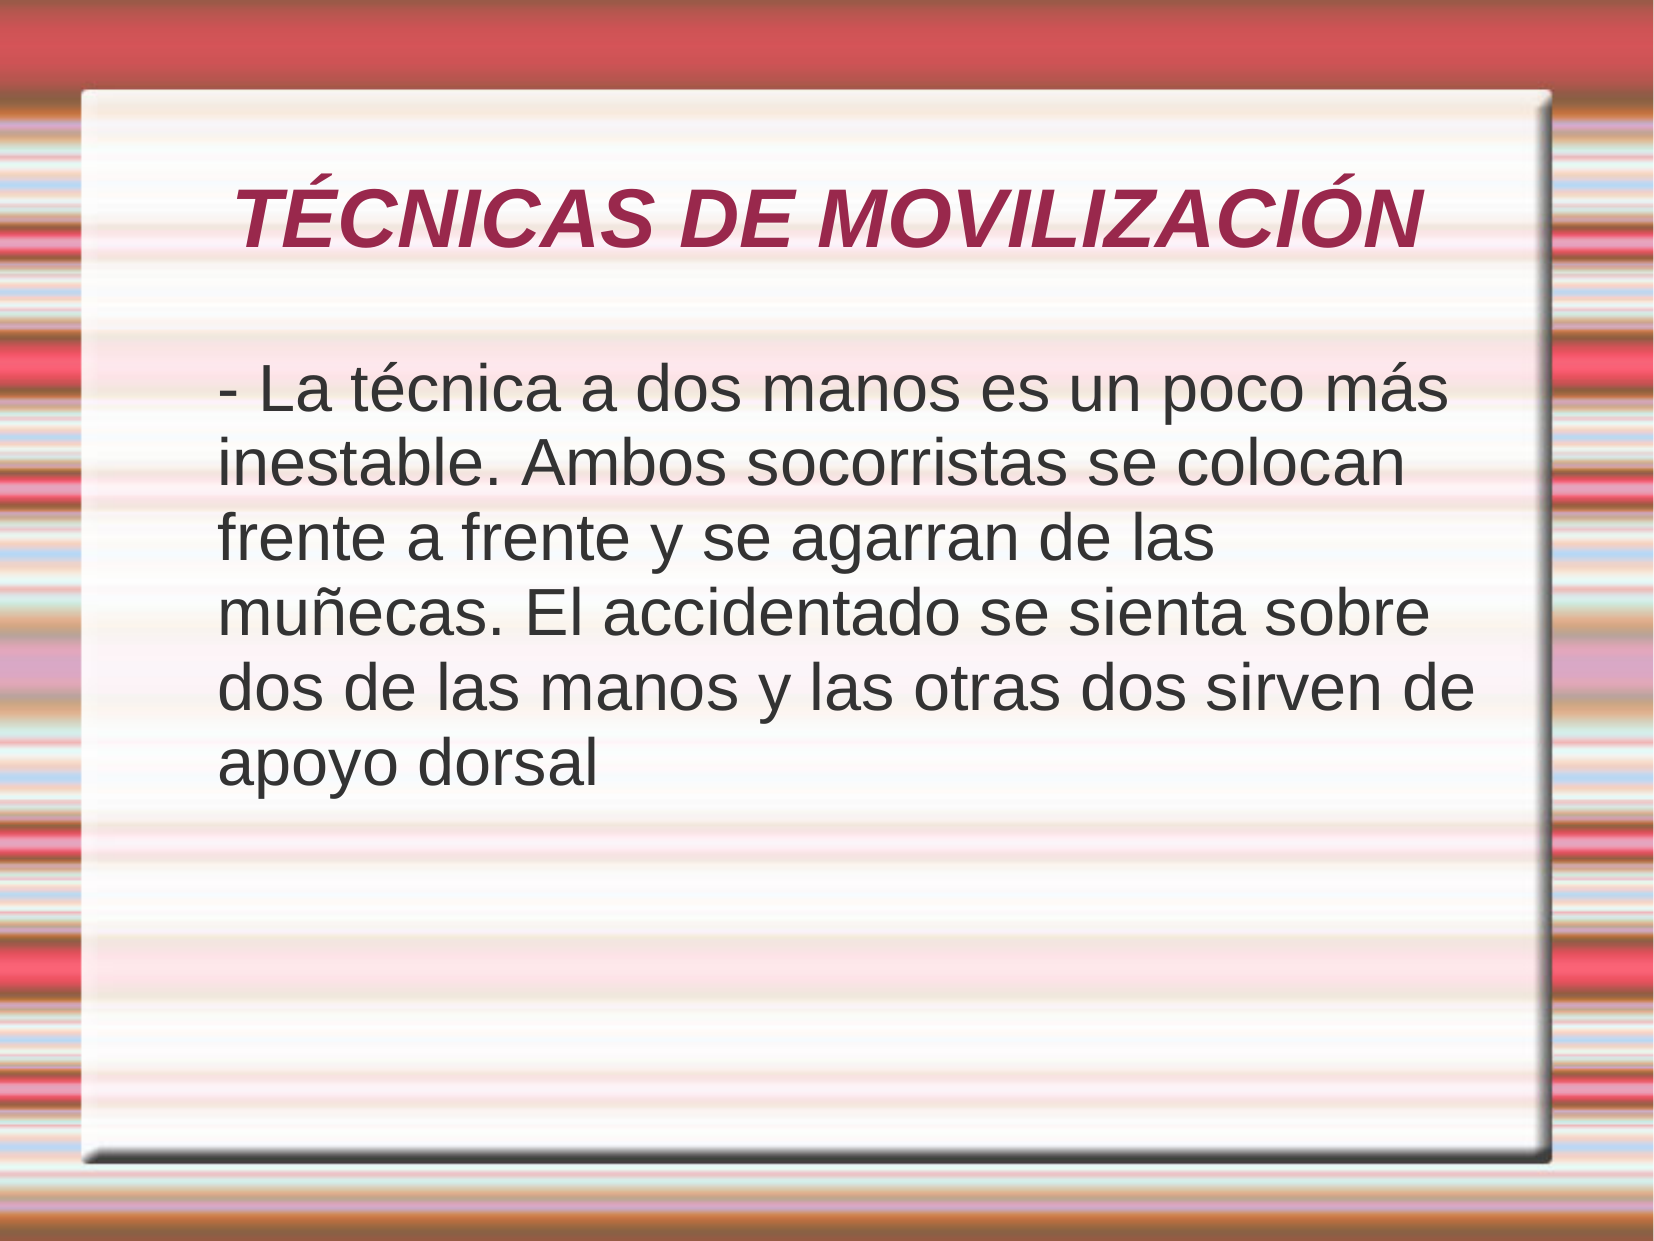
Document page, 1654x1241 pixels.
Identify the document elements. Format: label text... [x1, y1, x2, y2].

list - La técnica a dos manos es un poco más inestable. Ambos socorristas se colocan frente a frente y se agarran de las muñecas. El accidentado se sienta sobre dos de las manos y las otras dos sirven de apoyo dorsal [134, 350, 1516, 1132]
title TÉCNICAS DE MOVILIZACIÓN [121, 114, 1534, 322]
picture [0, 0, 1654, 1241]
